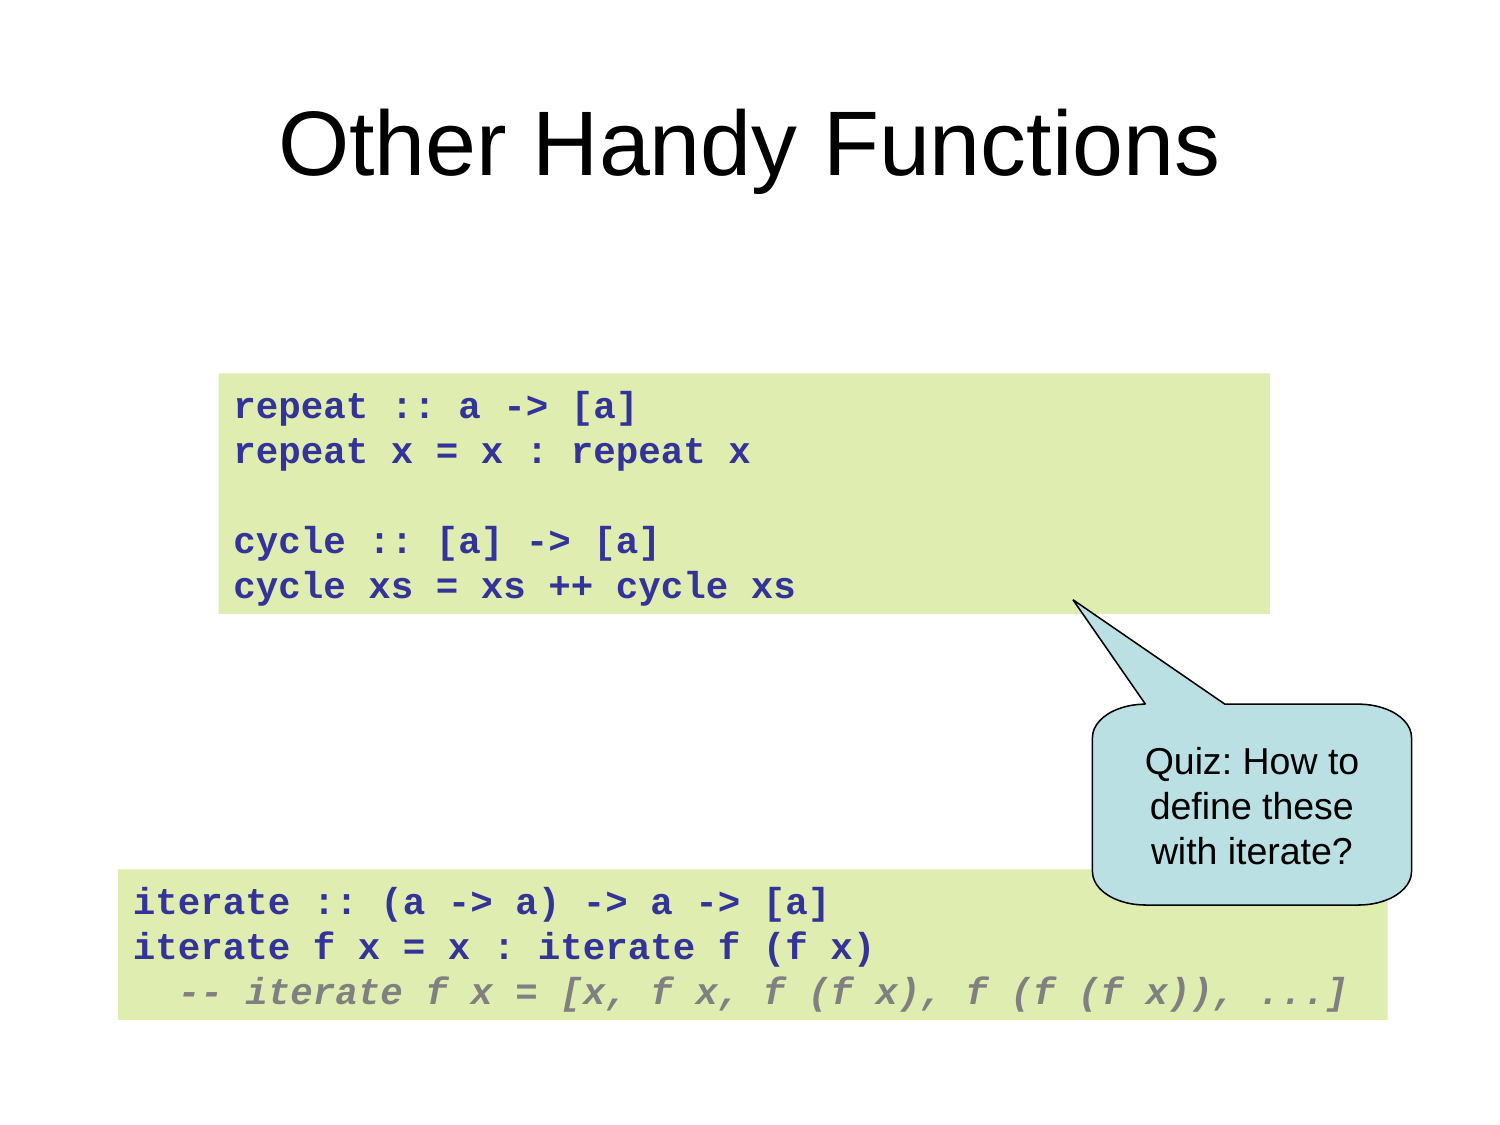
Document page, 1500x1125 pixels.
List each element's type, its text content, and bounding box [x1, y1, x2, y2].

text_box repeat :: a -> [a] repeat x = x : repeat x cycle :: [a] -> [a] cycle xs = xs ++ cycle xs [218, 373, 1270, 614]
text_box Quiz: How to define these with iterate? [1072, 599, 1412, 906]
text_box iterate :: (a -> a) -> a -> [a] iterate f x = x : iterate f (f x) -- iterate f x = [x, f x, f (f x), f (f (f x)), ...] [118, 869, 1388, 1020]
title Other Handy Functions [75, 45, 1426, 233]
